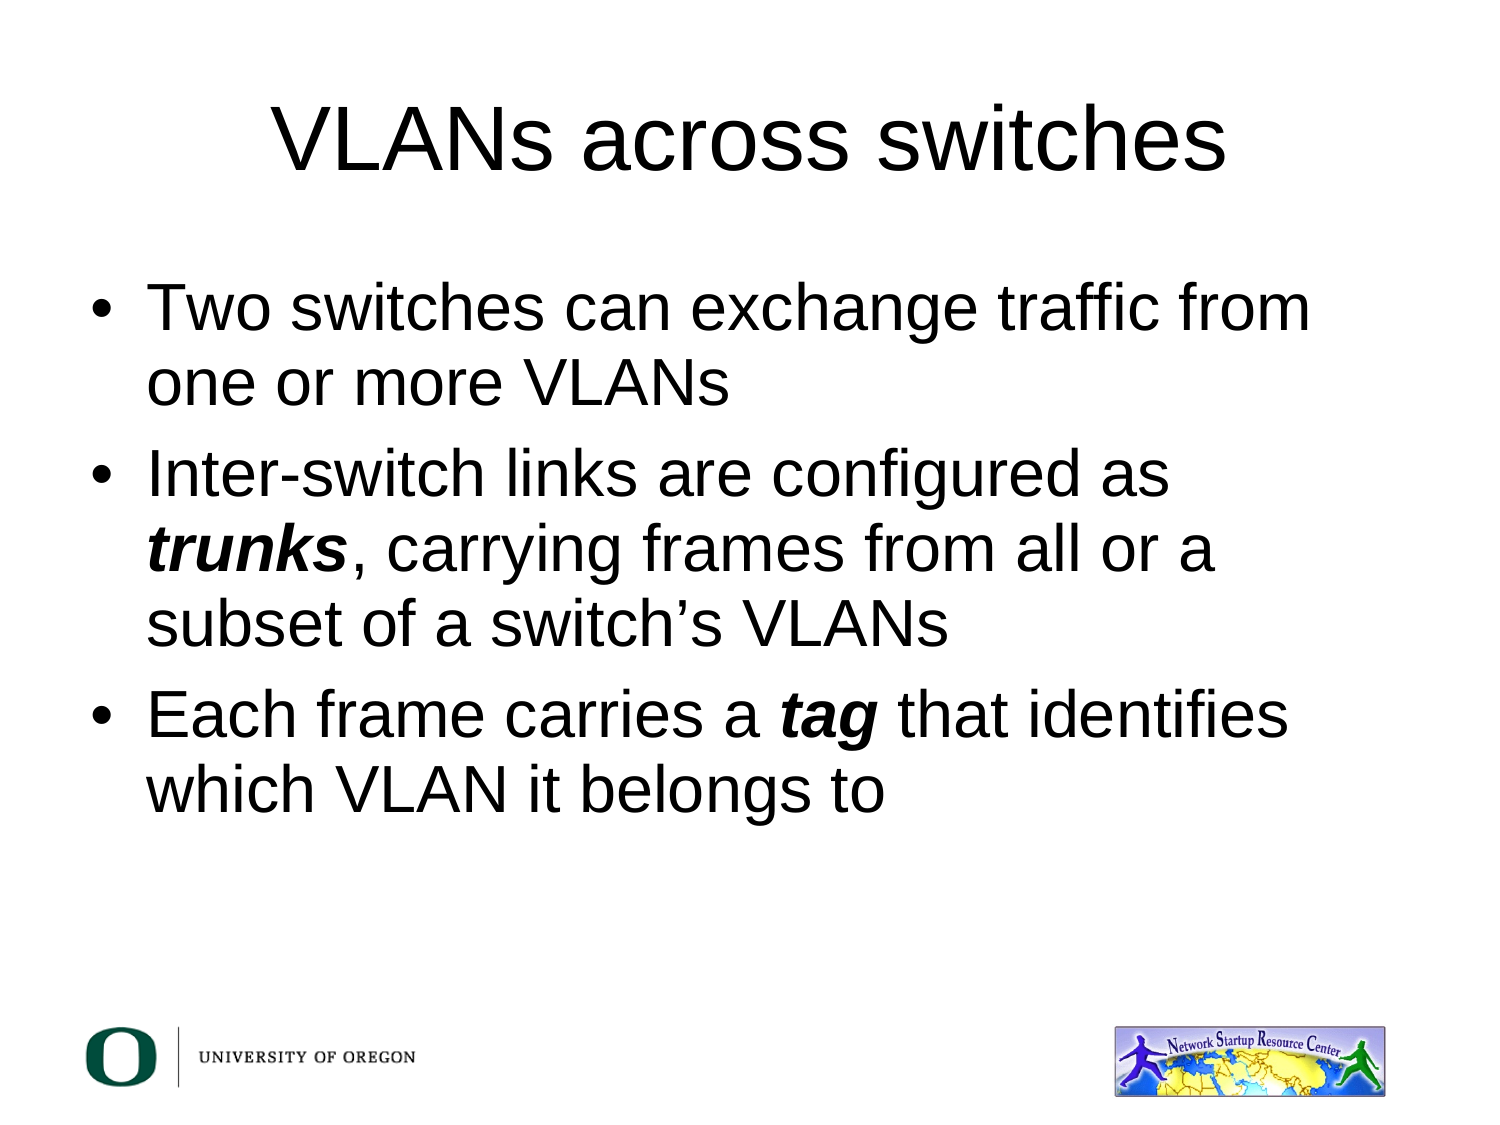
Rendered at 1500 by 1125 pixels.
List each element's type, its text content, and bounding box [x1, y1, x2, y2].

picture [75, 1024, 426, 1090]
title VLANs across switches [75, 45, 1426, 233]
picture [1112, 1024, 1388, 1099]
list Two switches can exchange traffic from one or more VLANs Inter-switch links are configured as trunks, carrying frames from all or a subset of a switch’s VLANs Each frame carries a tag that identifies which VLAN it belongs to [75, 262, 1426, 1005]
